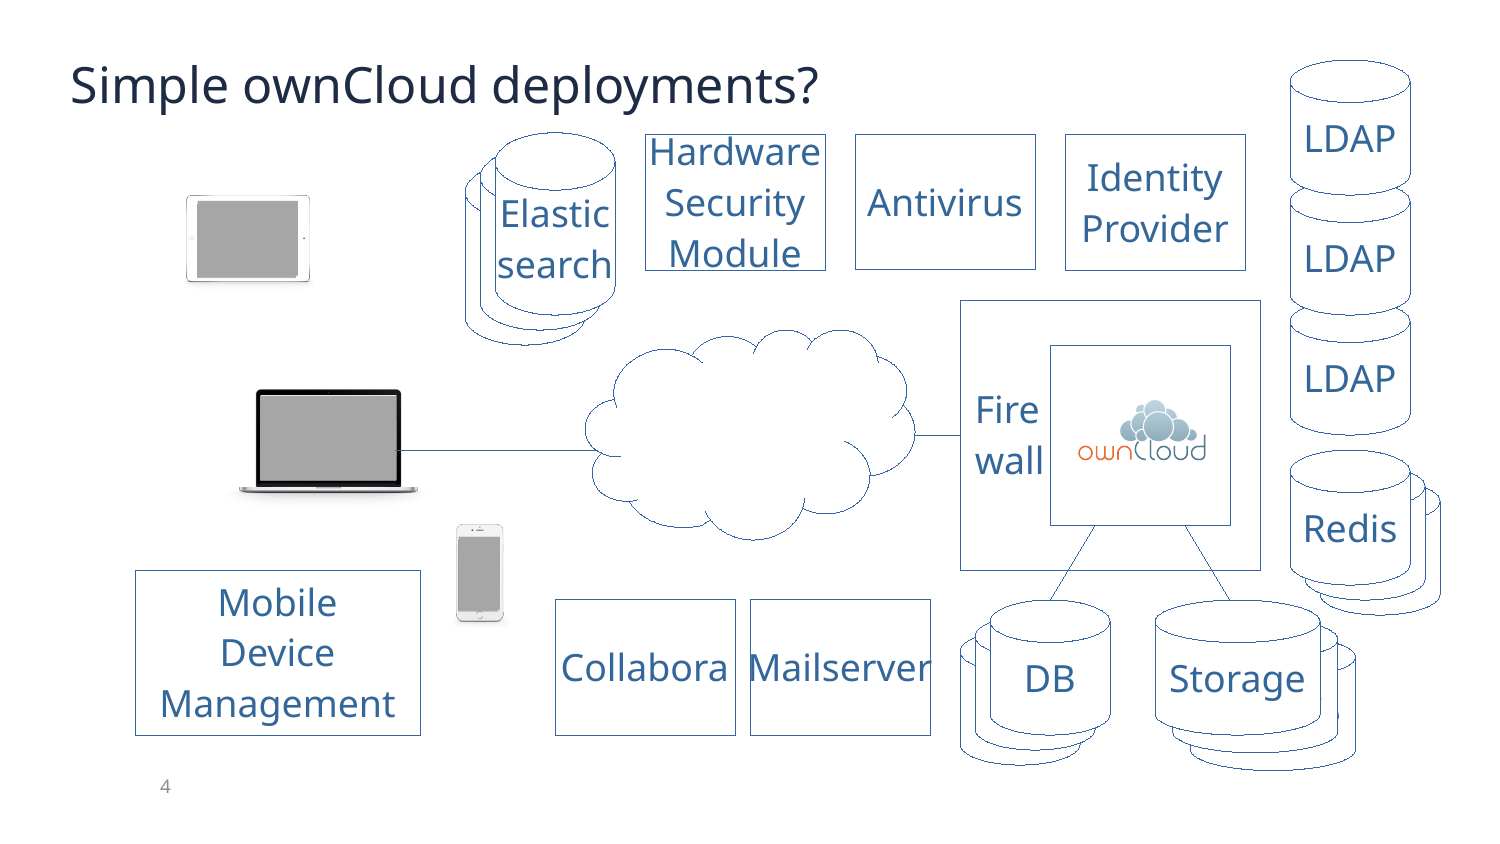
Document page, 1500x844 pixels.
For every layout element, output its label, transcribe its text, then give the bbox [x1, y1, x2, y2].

picture [1057, 387, 1231, 478]
text_box LDAP [1290, 188, 1411, 316]
text_box Storage [1190, 643, 1356, 771]
picture [450, 524, 511, 631]
text_box Mobile Device Management [135, 570, 421, 736]
text_box [260, 395, 396, 481]
picture [181, 195, 316, 291]
text_box LDAP [1290, 60, 1411, 196]
text_box Antivirus [855, 134, 1036, 270]
text_box Storage [1155, 600, 1321, 736]
text_box Redis [1290, 450, 1411, 586]
text_box Elastic search [495, 132, 616, 316]
picture [219, 389, 436, 511]
text_box Mailserver [750, 599, 931, 736]
text_box [585, 330, 916, 541]
text_box Collabora [555, 599, 736, 736]
text_box Storage [1172, 626, 1338, 753]
text_box Redis [1305, 472, 1426, 601]
text_box LDAP [1290, 308, 1411, 436]
text_box Identity Provider [1065, 134, 1246, 271]
text_box DB [960, 637, 1081, 766]
text_box [197, 200, 298, 276]
text_box Fire wall [960, 300, 1261, 571]
text_box [465, 157, 600, 346]
title Simple ownCloud deployments? [70, 34, 1429, 135]
text_box [458, 536, 500, 610]
text_box DB [990, 600, 1111, 736]
text_box Redis [1320, 487, 1441, 616]
text_box DB [975, 622, 1096, 751]
text_box Hardware Security Module [645, 134, 826, 271]
